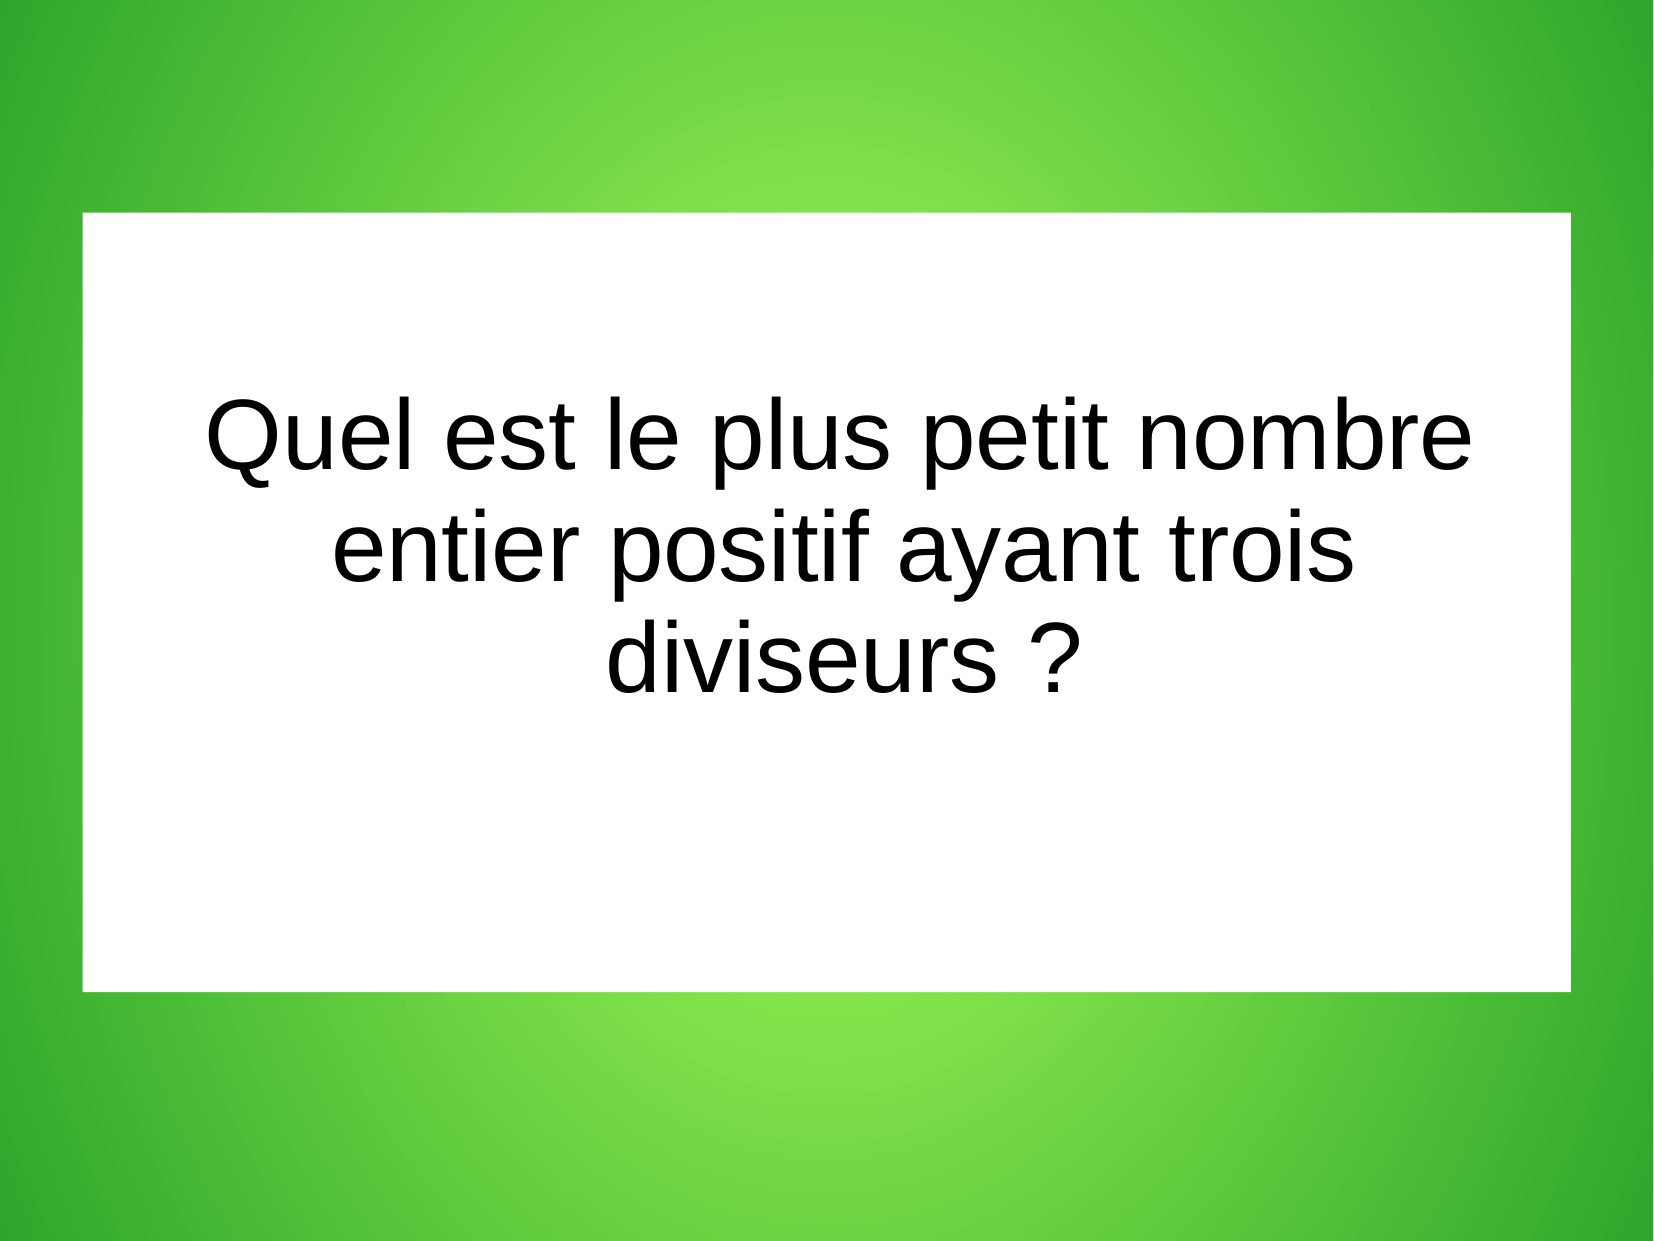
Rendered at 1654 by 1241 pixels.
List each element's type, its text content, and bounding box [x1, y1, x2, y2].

picture [0, 0, 1654, 1241]
subtitle Quel est le plus petit nombre entier positif ayant trois diviseurs ? [82, 212, 1571, 993]
text_box [98, 487, 1559, 754]
